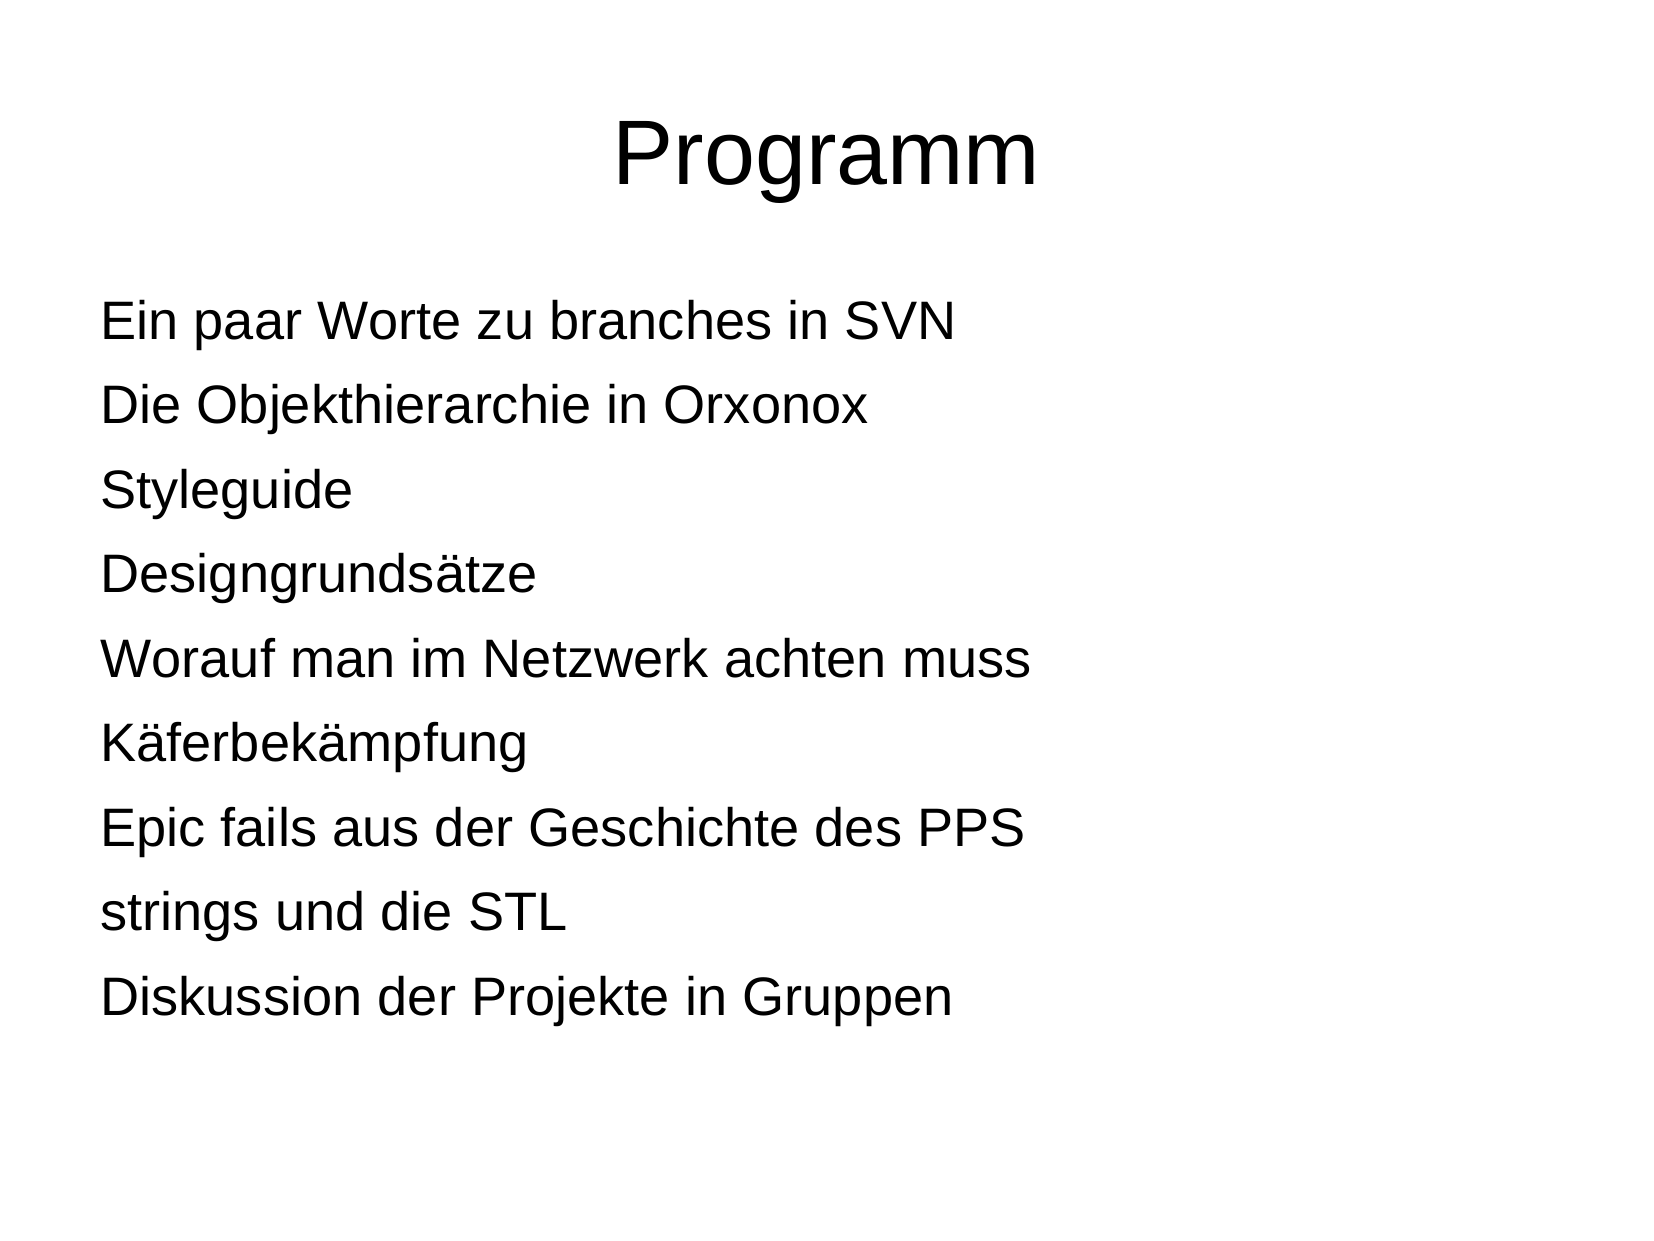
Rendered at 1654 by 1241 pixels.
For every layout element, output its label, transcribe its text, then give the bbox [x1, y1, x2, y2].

list Ein paar Worte zu branches in SVN Die Objekthierarchie in Orxonox Styleguide Designgrundsätze Worauf man im Netzwerk achten muss Käferbekämpfung Epic fails aus der Geschichte des PPS strings und die STL Diskussion der Projekte in Gruppen [82, 290, 1571, 1094]
title Programm [82, 56, 1571, 250]
